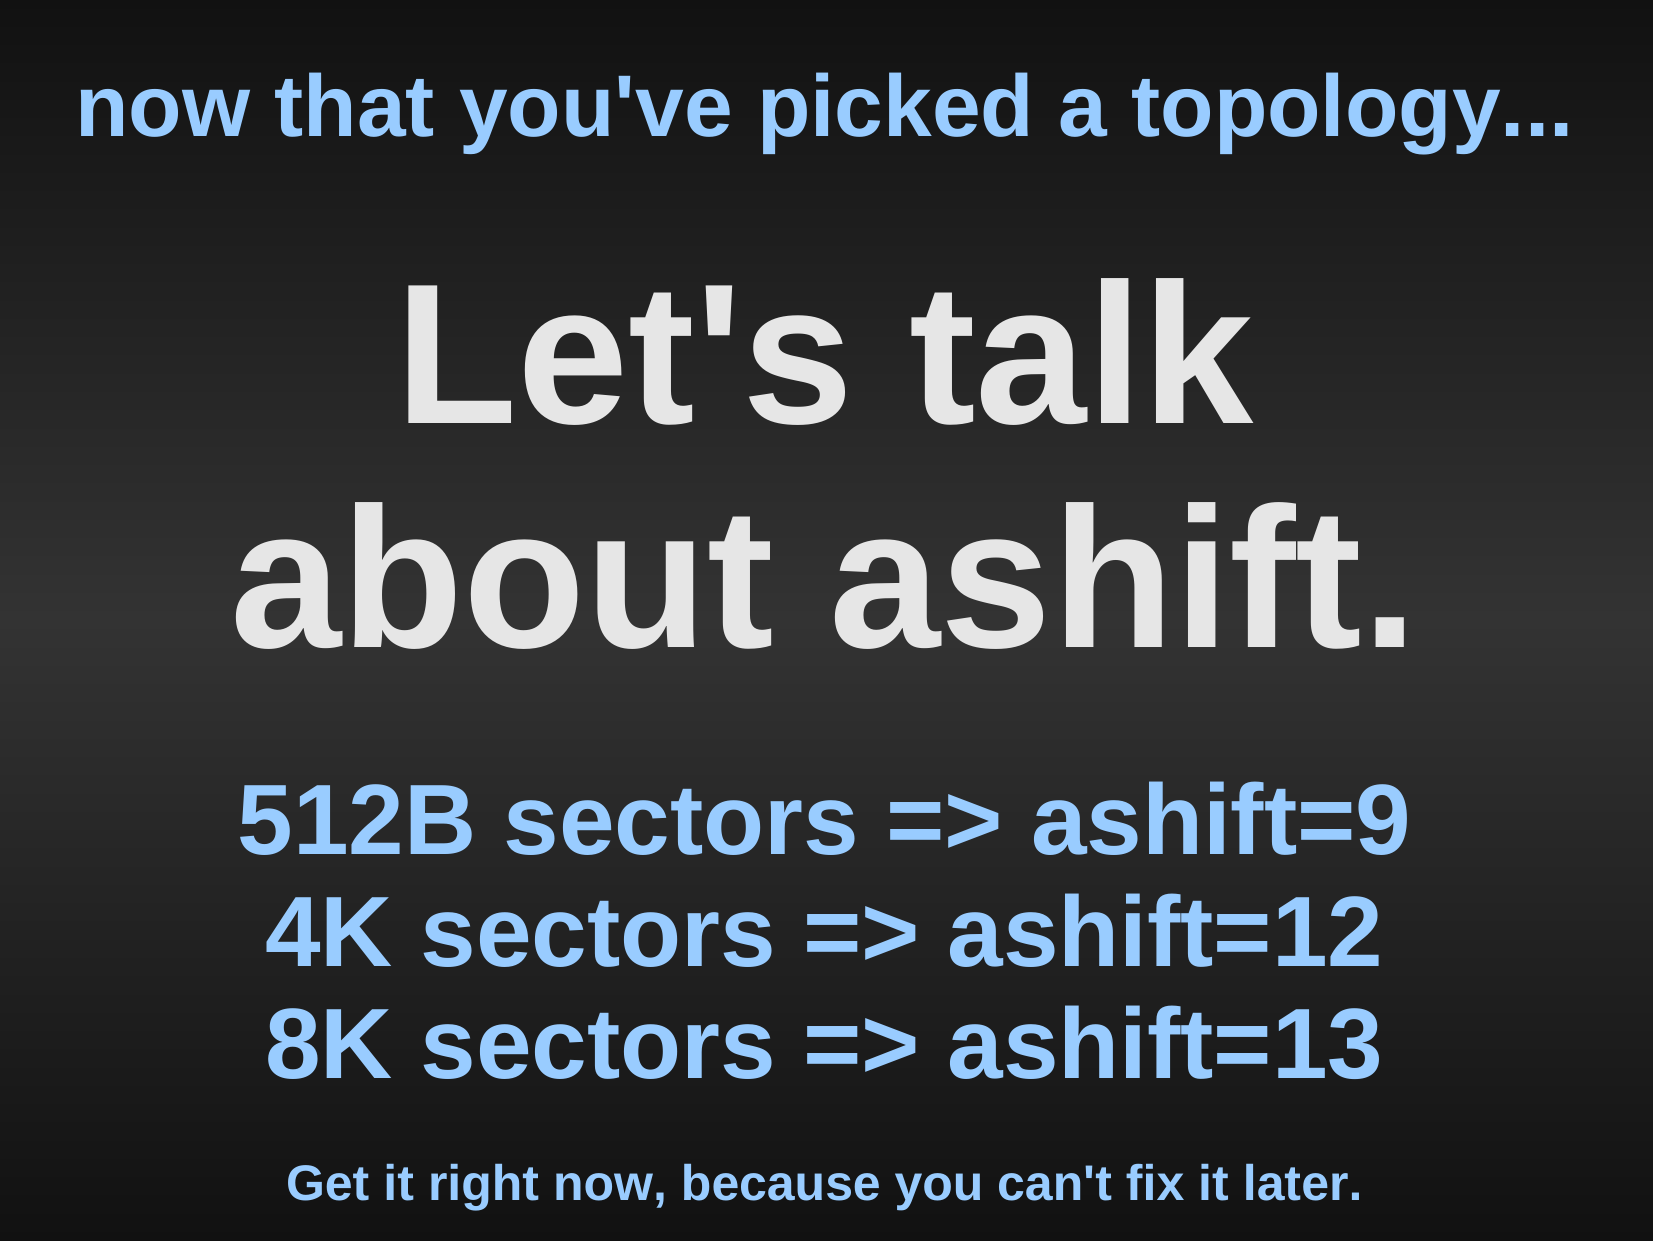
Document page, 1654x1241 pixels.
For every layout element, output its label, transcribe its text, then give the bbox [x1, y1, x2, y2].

title now that you've picked a topology... [0, 2, 1651, 211]
title Let's talk about ashift. 512B sectors => ashift=9 4K sectors => ashift=12 8K sectors => ashift=13 Get it right now, because you can't fix it later. [0, 212, 1651, 1241]
